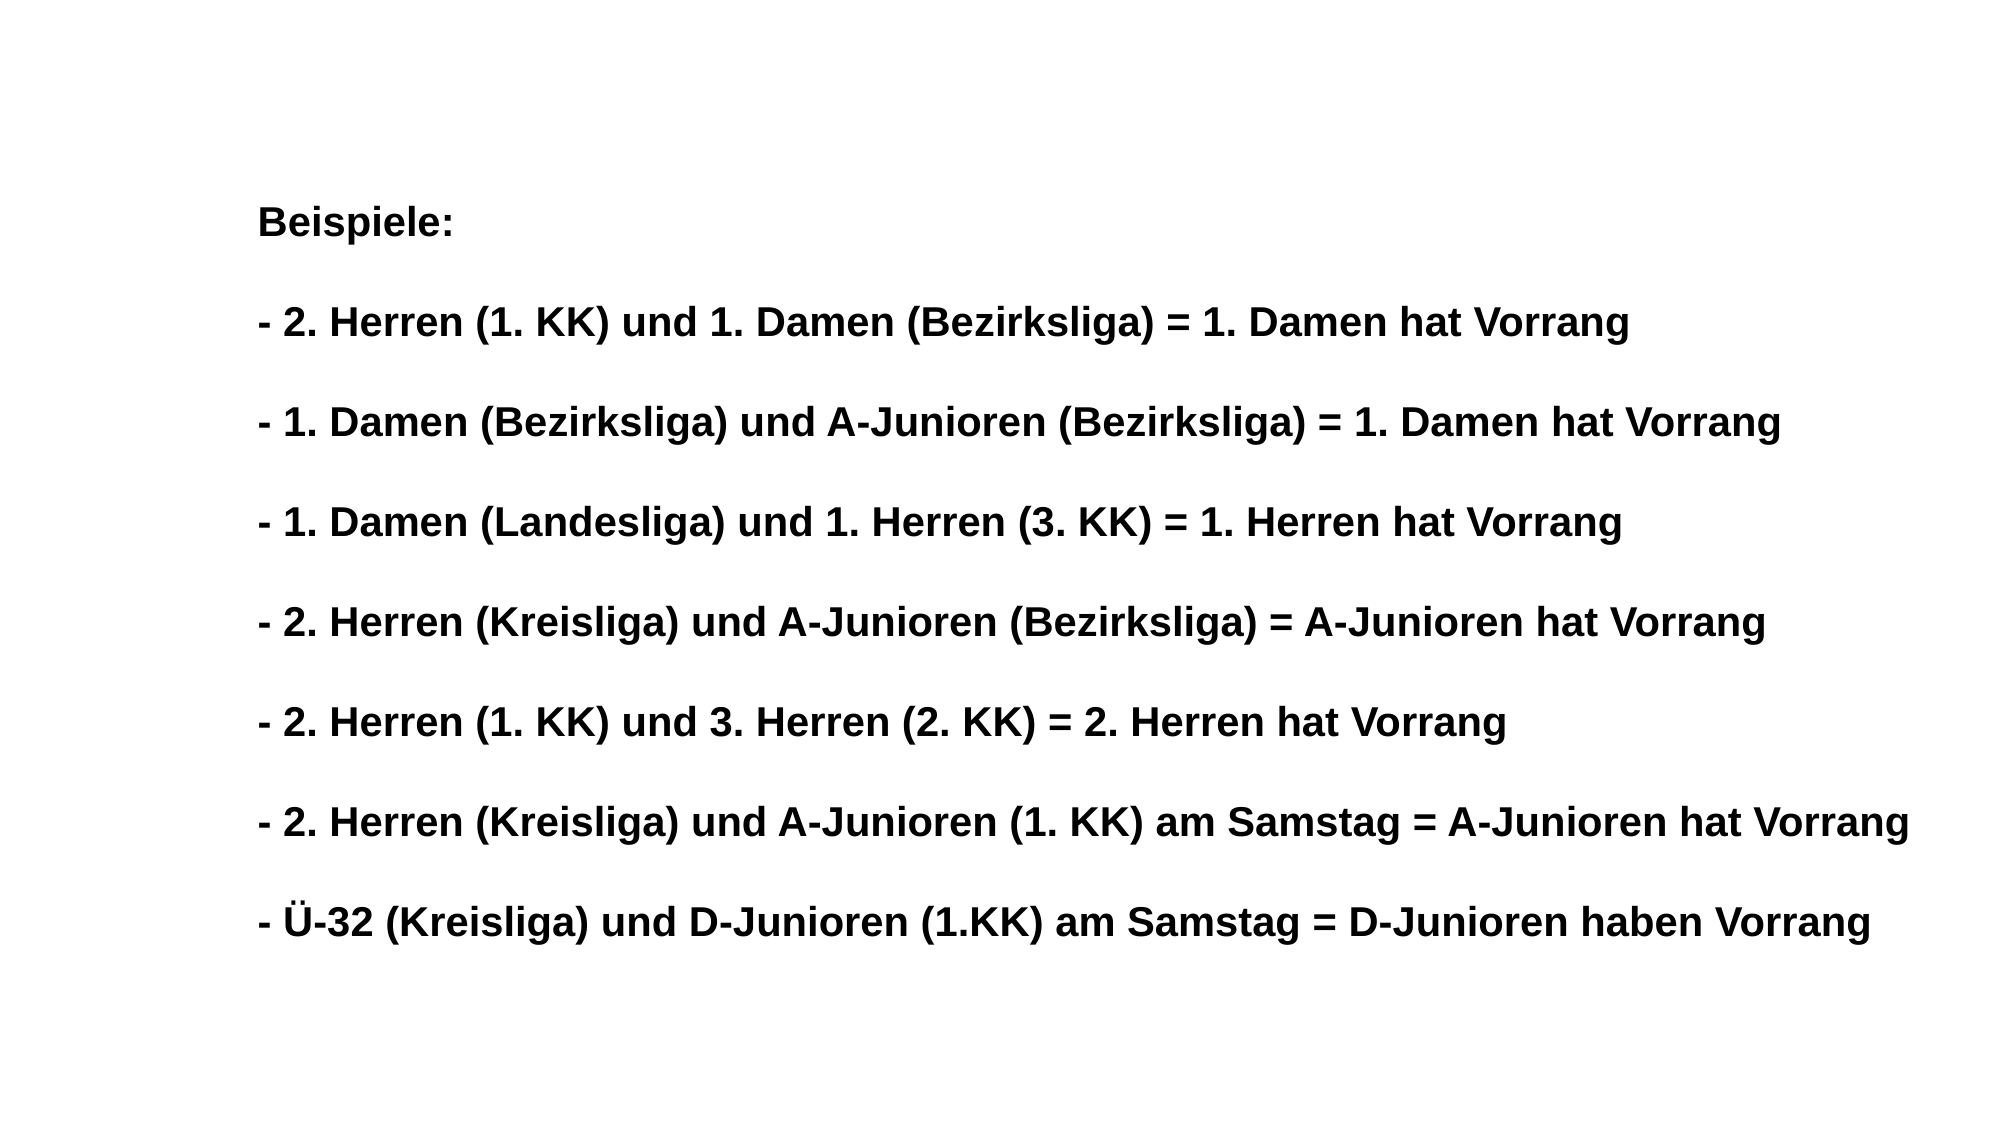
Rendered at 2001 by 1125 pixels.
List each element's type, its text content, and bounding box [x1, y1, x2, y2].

text_box Beispiele: - 2. Herren (1. KK) und 1. Damen (Bezirksliga) = 1. Damen hat Vorrang - 1. Damen (Bezirksliga) und A-Junioren (Bezirksliga) = 1. Damen hat Vorrang - 1. Damen (Landesliga) und 1. Herren (3. KK) = 1. Herren hat Vorrang - 2. Herren (Kreisliga) und A-Junioren (Bezirksliga) = A-Junioren hat Vorrang - 2. Herren (1. KK) und 3. Herren (2. KK) = 2. Herren hat Vorrang - 2. Herren (Kreisliga) und A-Junioren (1. KK) am Samstag = A-Junioren hat Vorrang - Ü-32 (Kreisliga) und D-Junioren (1.KK) am Samstag = D-Junioren haben Vorrang [242, 187, 1938, 960]
